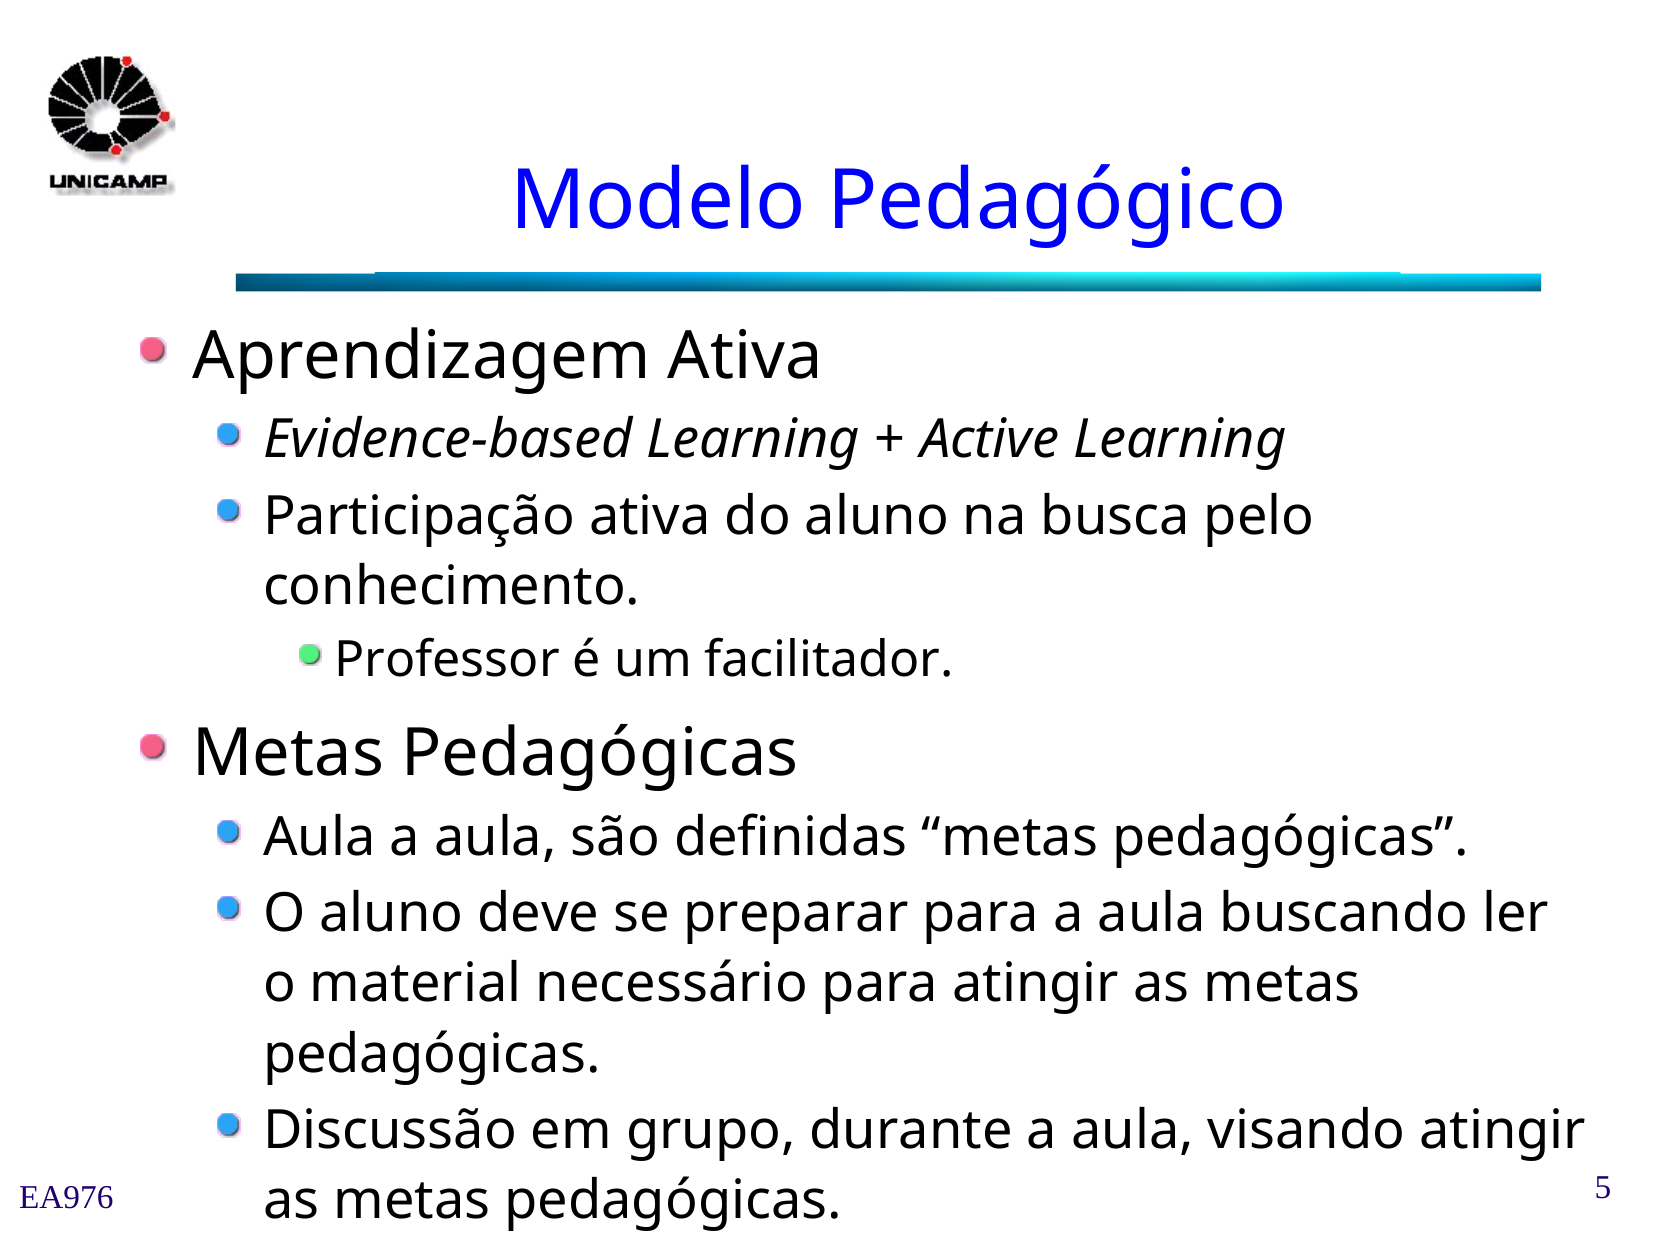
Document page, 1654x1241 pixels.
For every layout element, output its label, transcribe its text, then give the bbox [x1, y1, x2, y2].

title Modelo Pedagógico [264, 57, 1534, 250]
list Aprendizagem Ativa Evidence-based Learning + Active Learning Participação ativa do aluno na busca pelo conhecimento. Professor é um facilitador. Metas Pedagógicas Aula a aula, são definidas “metas pedagógicas”. O aluno deve se preparar para a aula buscando ler o material necessário para atingir as metas pedagógicas. Discussão em grupo, durante a aula, visando atingir as metas pedagógicas. [121, 309, 1595, 1182]
picture [125, 272, 1654, 295]
